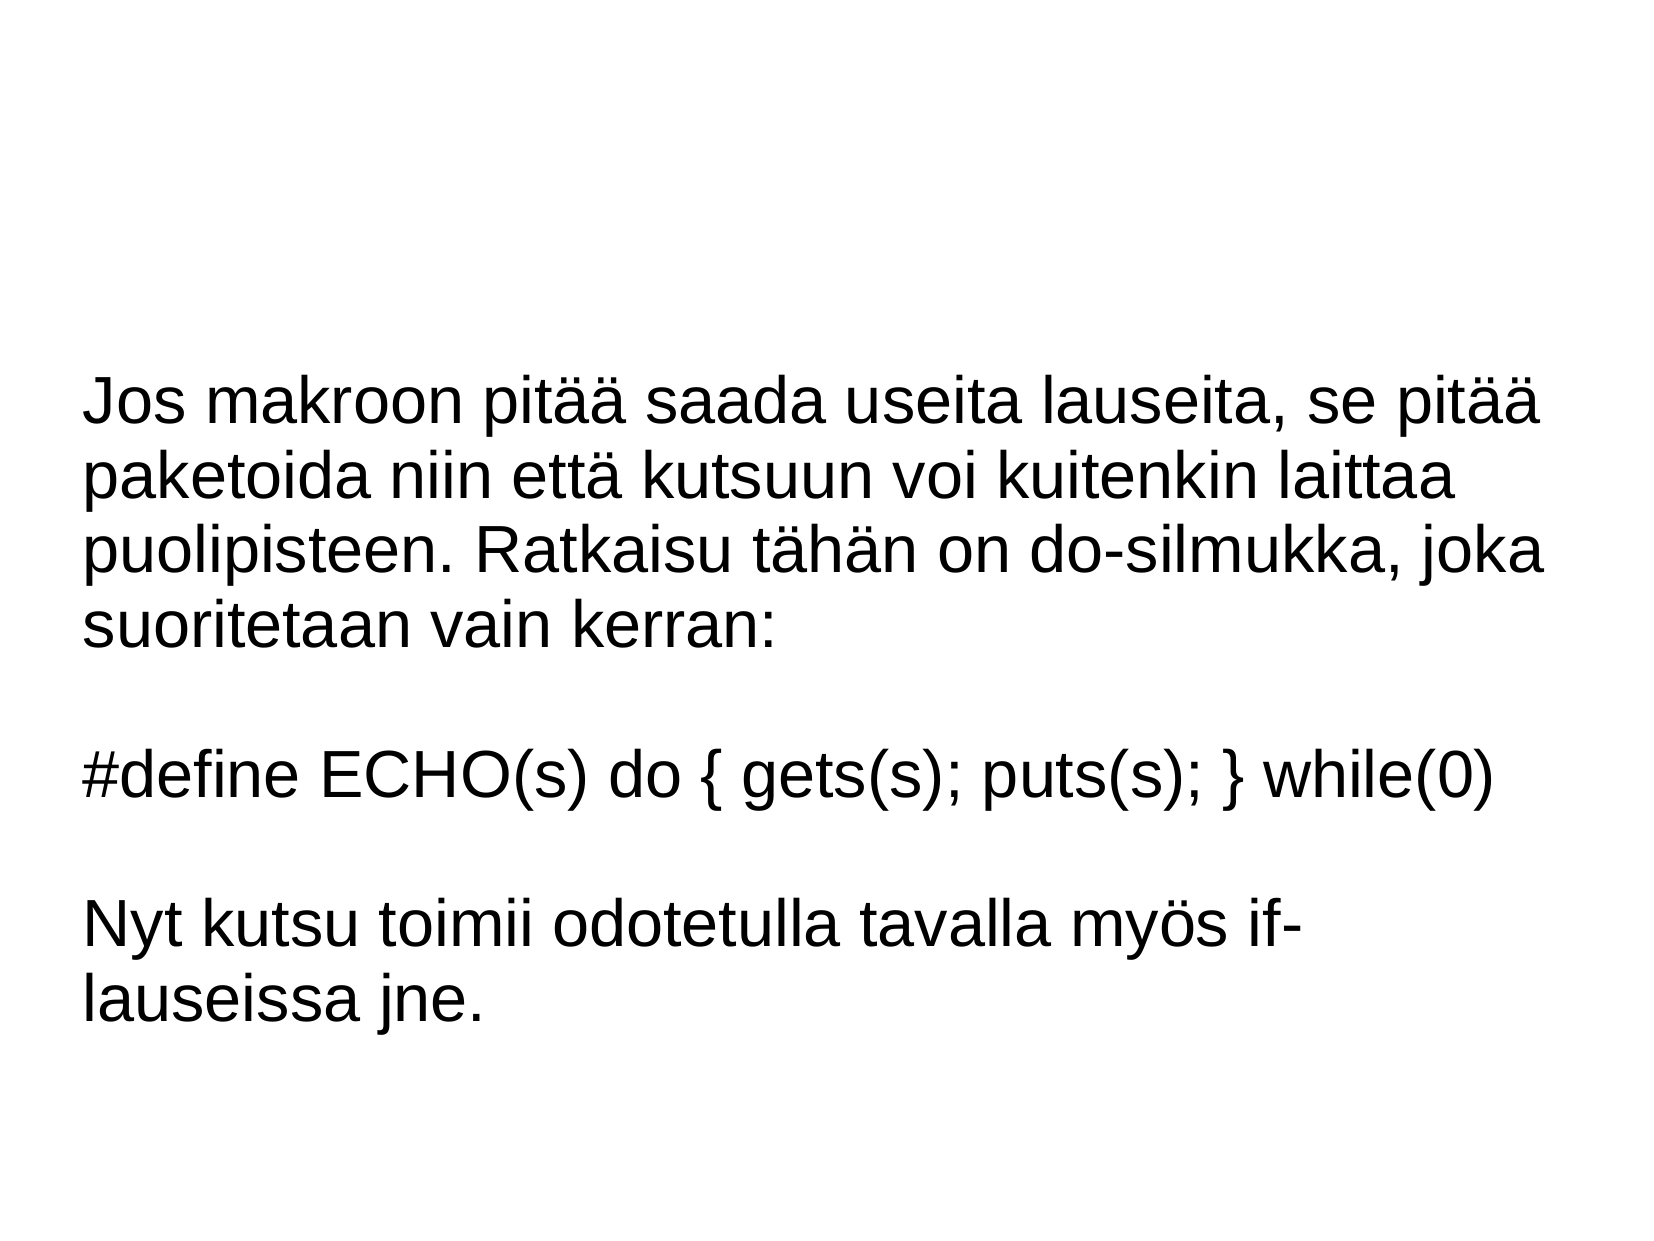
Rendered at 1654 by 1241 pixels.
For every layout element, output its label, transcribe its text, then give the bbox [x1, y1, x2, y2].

text_box Jos makroon pitää saada useita lauseita, se pitää paketoida niin että kutsuun voi kuitenkin laittaa puolipisteen. Ratkaisu tähän on do-silmukka, joka suoritetaan vain kerran: #define ECHO(s) do { gets(s); puts(s); } while(0) Nyt kutsu toimii odotetulla tavalla myös if-lauseissa jne. [82, 297, 1571, 1102]
